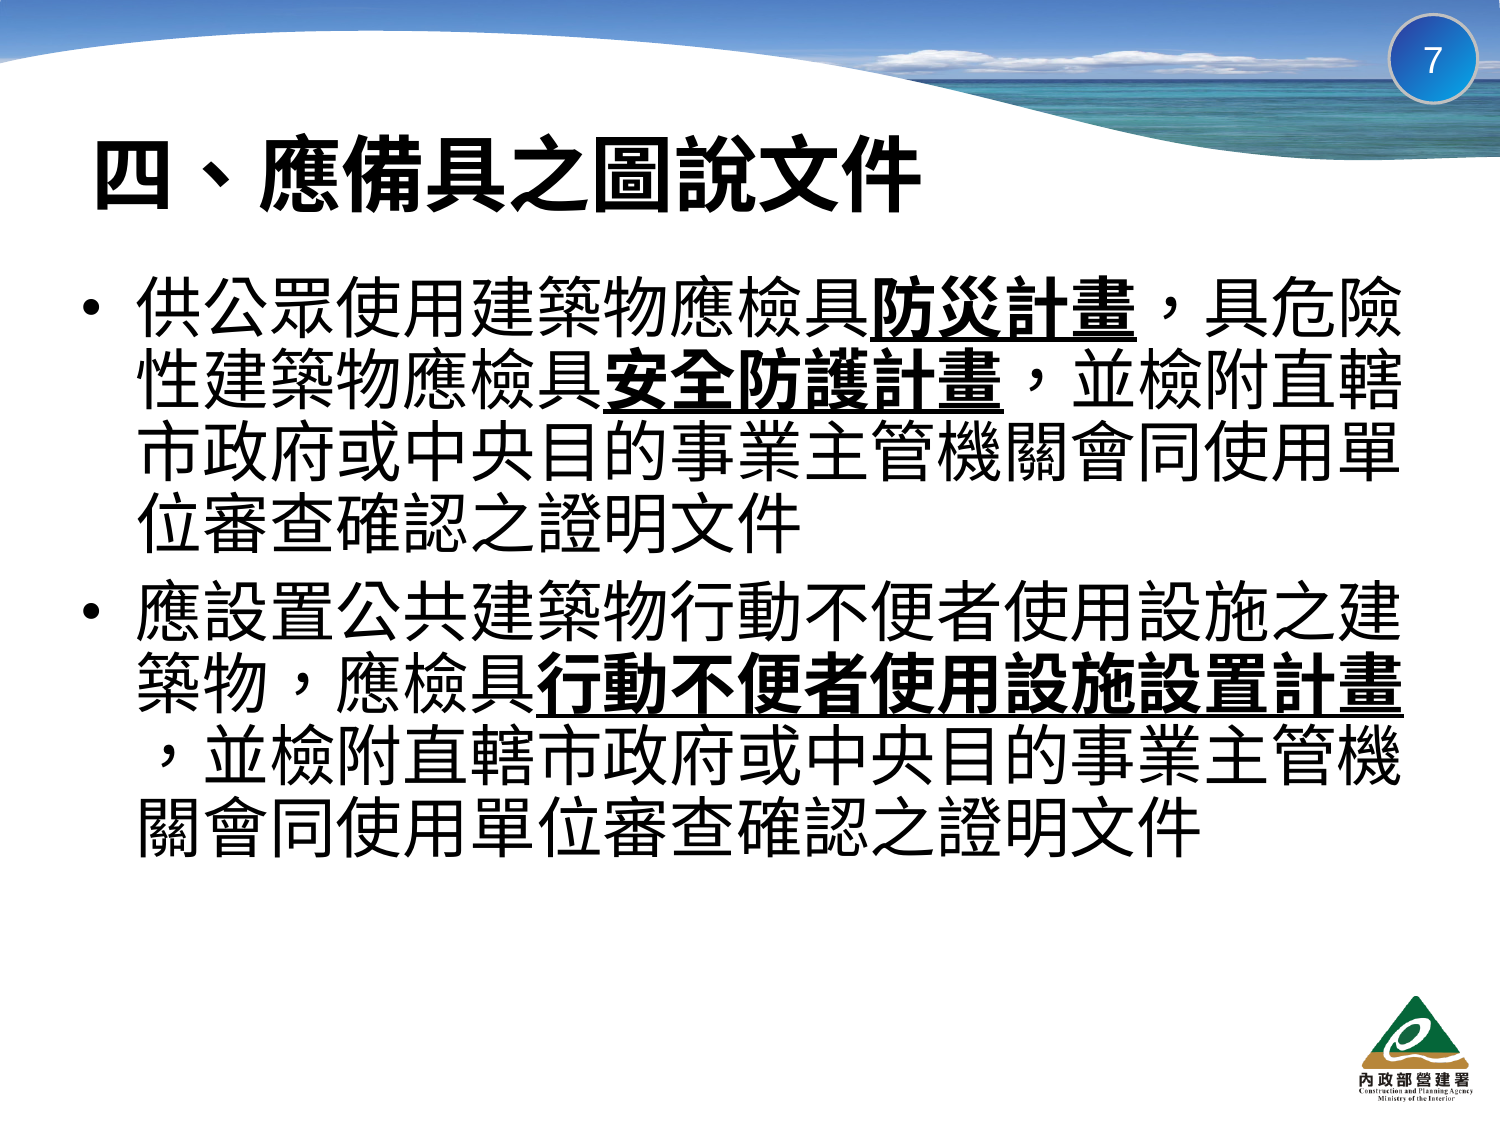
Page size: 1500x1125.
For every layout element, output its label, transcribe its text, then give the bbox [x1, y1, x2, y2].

picture [1359, 996, 1473, 1102]
list 供公眾使用建築物應檢具防災計畫，具危險性建築物應檢具安全防護計畫，並檢附直轄市政府或中央目的事業主管機關會同使用單位審查確認之證明文件 應設置公共建築物行動不便者使用設施之建築物，應檢具行動不便者使用設施設置計畫，並檢附直轄市政府或中央目的事業主管機關會同使用單位審查確認之證明文件 [64, 267, 1436, 894]
text_box 四、應備具之圖說文件 [76, 78, 1427, 266]
